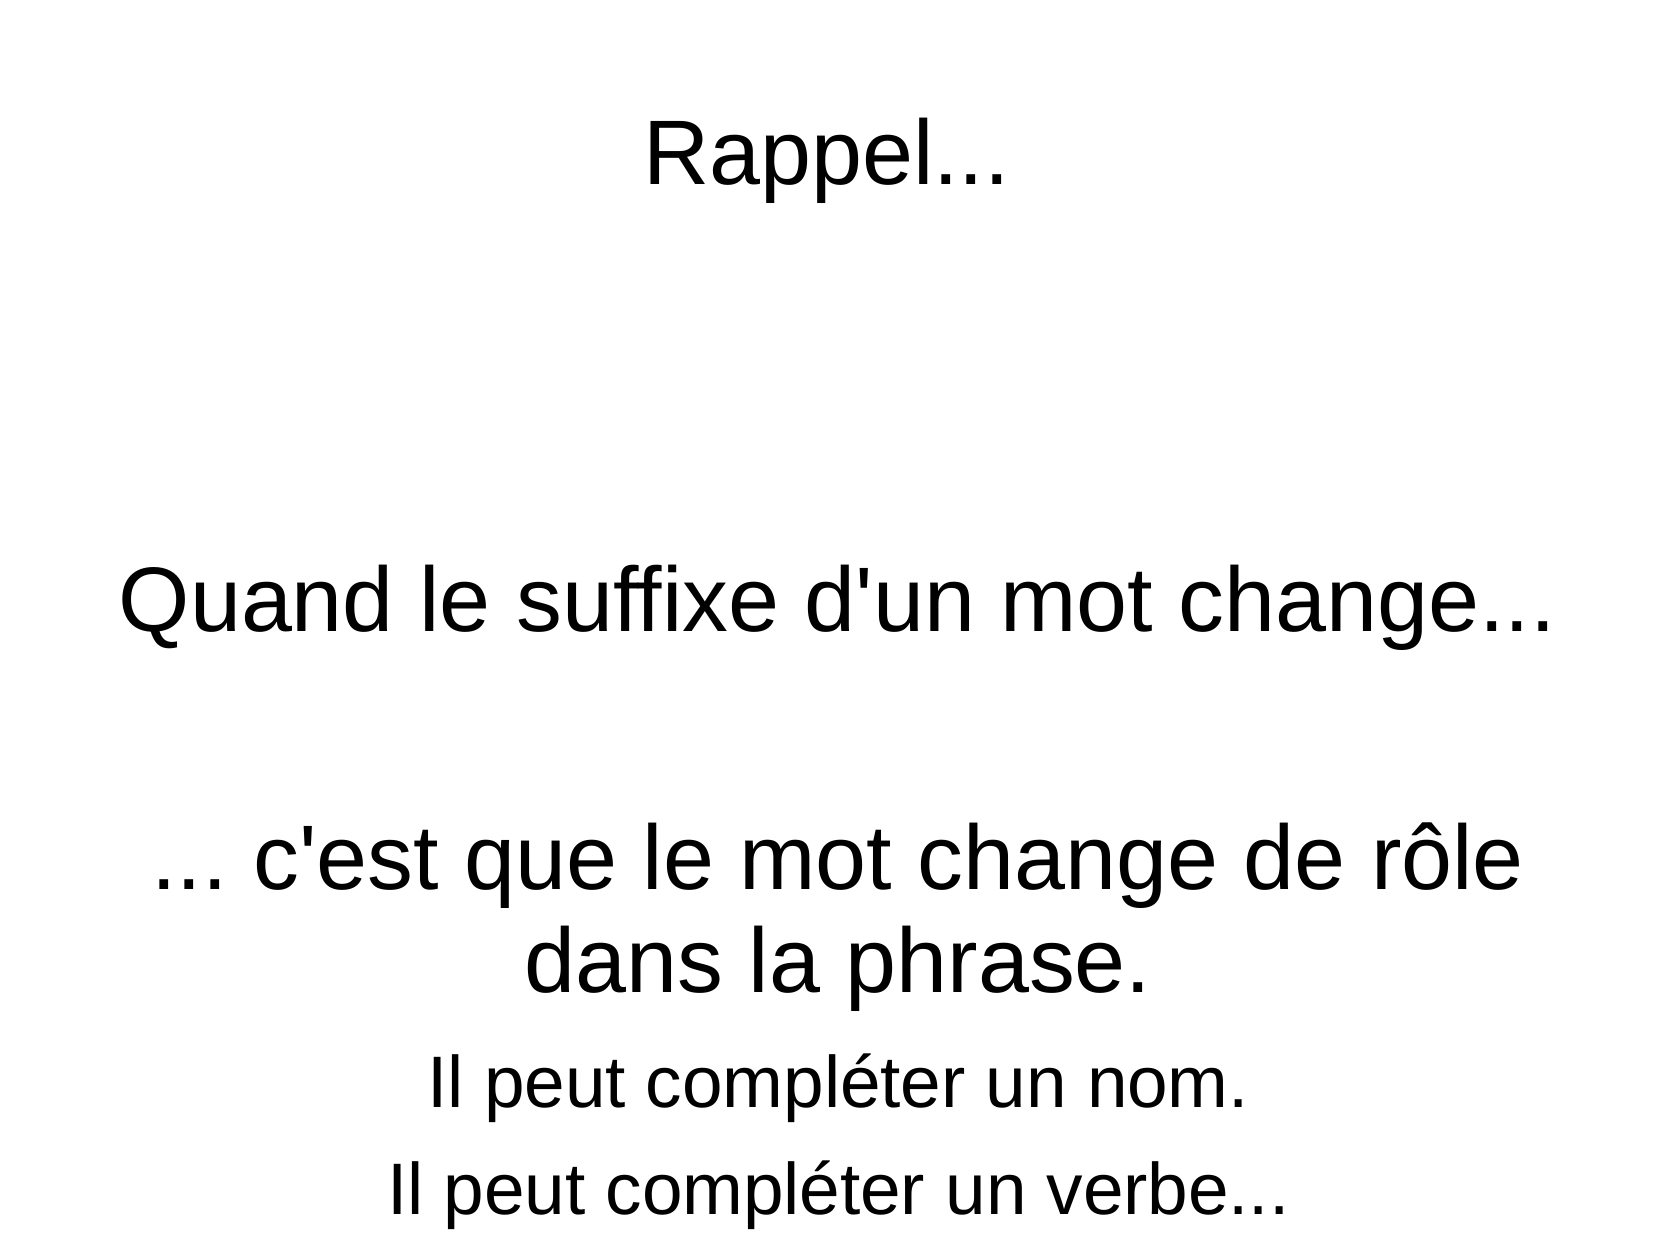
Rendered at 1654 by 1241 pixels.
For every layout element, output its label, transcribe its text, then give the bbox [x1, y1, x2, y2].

title Quand le suffixe d'un mot change... [94, 496, 1583, 704]
title Il peut compléter un verbe... [94, 1140, 1583, 1238]
title Il peut compléter un nom. [94, 1033, 1583, 1132]
title ... c'est que le mot change de rôle dans la phrase. [94, 805, 1583, 1013]
title Rappel... [82, 49, 1571, 257]
